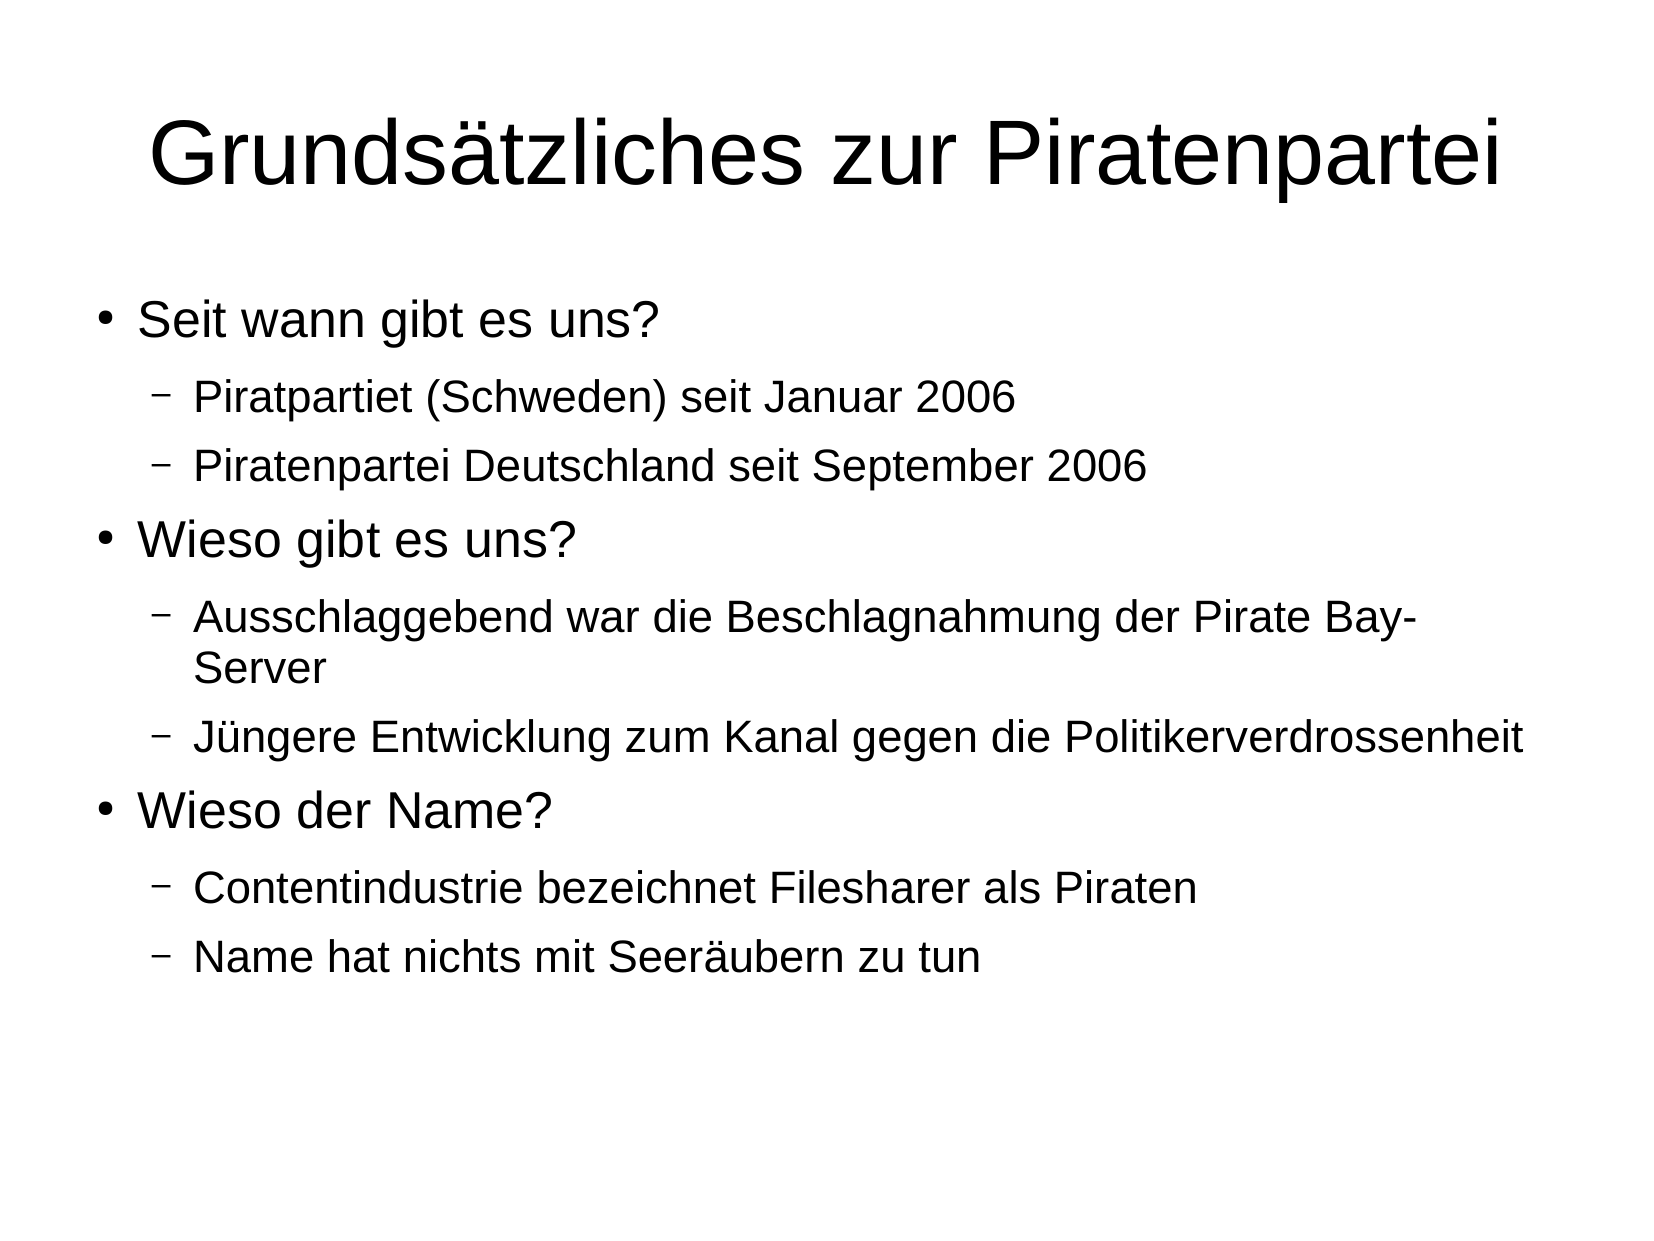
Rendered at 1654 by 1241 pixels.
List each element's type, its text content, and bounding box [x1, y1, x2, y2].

list Seit wann gibt es uns? Piratpartiet (Schweden) seit Januar 2006 Piratenpartei Deutschland seit September 2006 Wieso gibt es uns? Ausschlaggebend war die Beschlagnahmung der Pirate Bay-Server Jüngere Entwicklung zum Kanal gegen die Politikerverdrossenheit Wieso der Name? Contentindustrie bezeichnet Filesharer als Piraten Name hat nichts mit Seeräubern zu tun [82, 290, 1538, 1010]
title Grundsätzliches zur Piratenpartei [82, 49, 1571, 257]
